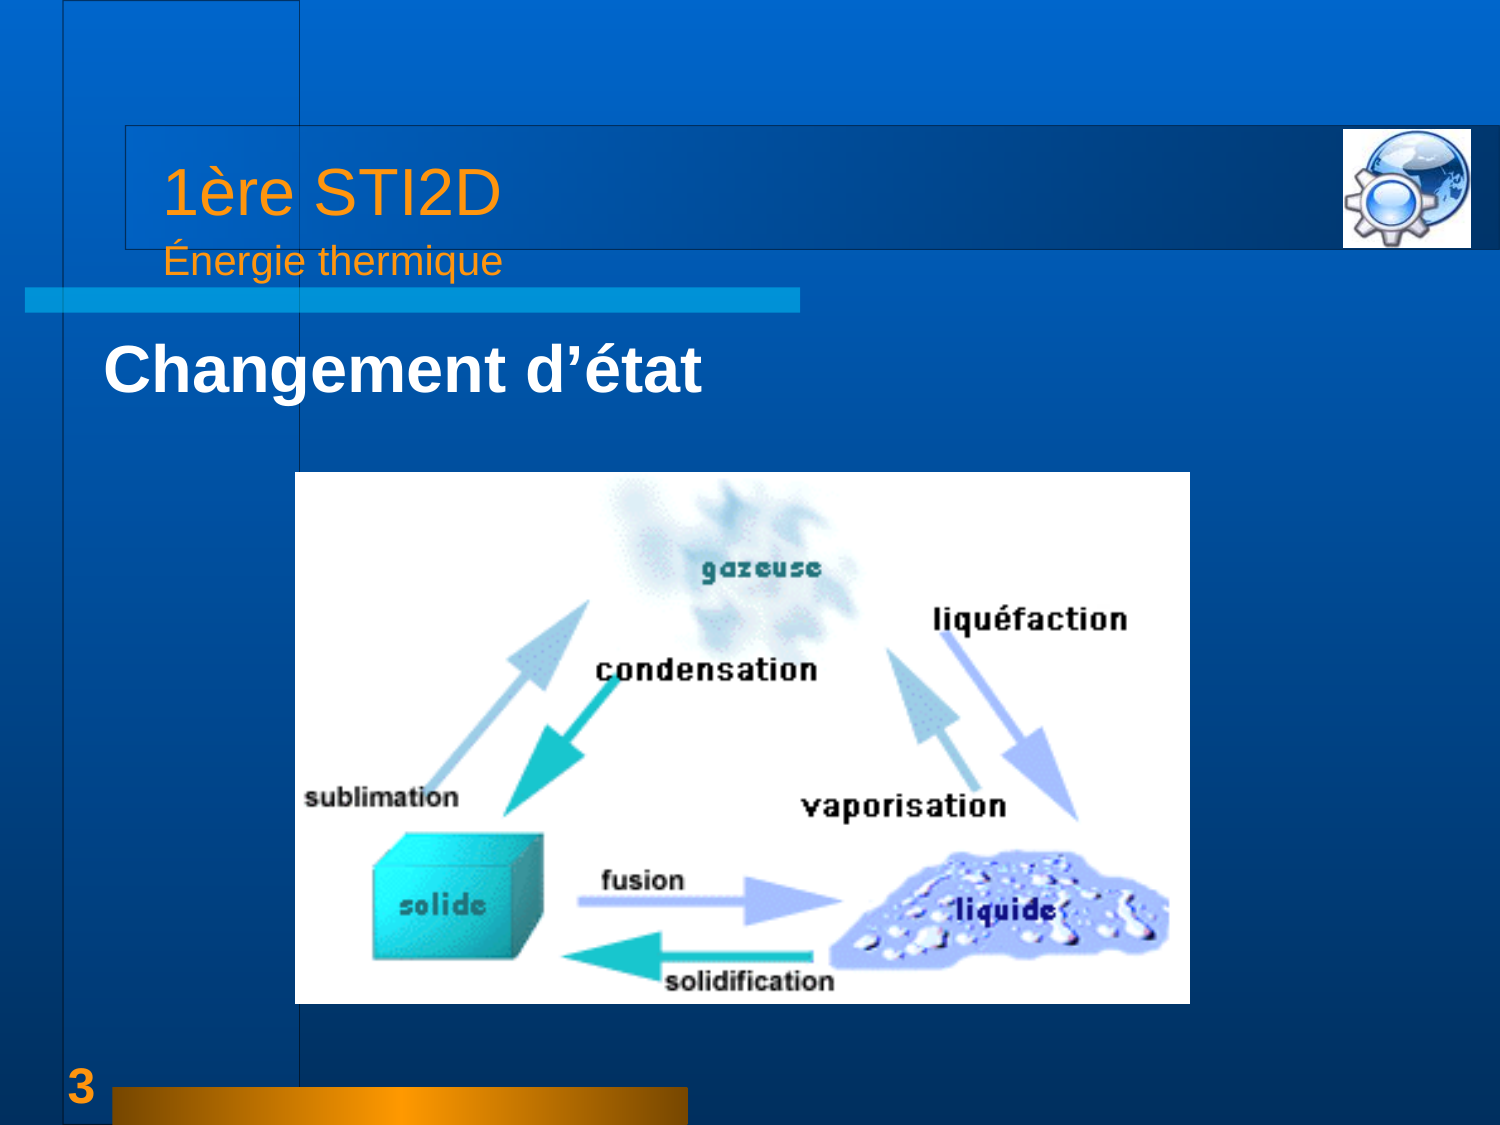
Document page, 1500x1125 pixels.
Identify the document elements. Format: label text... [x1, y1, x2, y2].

text_box Changement d’état [88, 324, 1376, 933]
picture [295, 472, 1190, 1004]
picture [1343, 129, 1471, 248]
